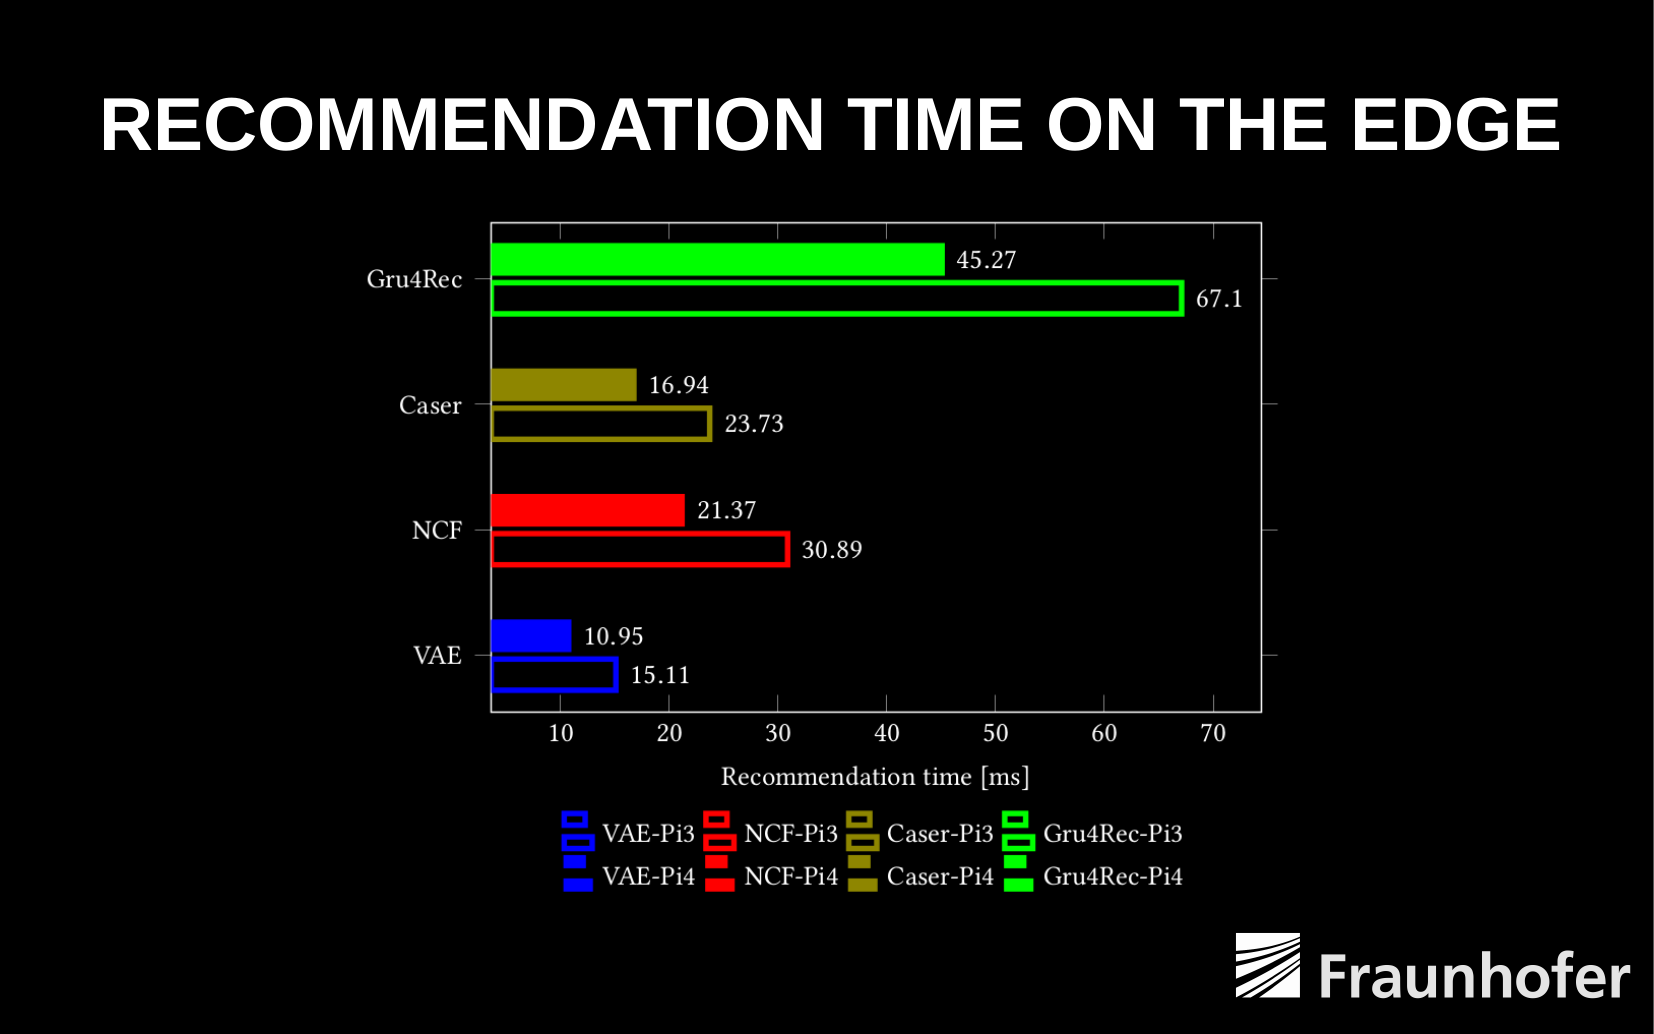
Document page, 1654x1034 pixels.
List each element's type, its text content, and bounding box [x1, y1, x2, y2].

title Recommendation time on the edge [49, 34, 1613, 207]
picture [326, 205, 1328, 907]
picture [1234, 931, 1632, 1000]
